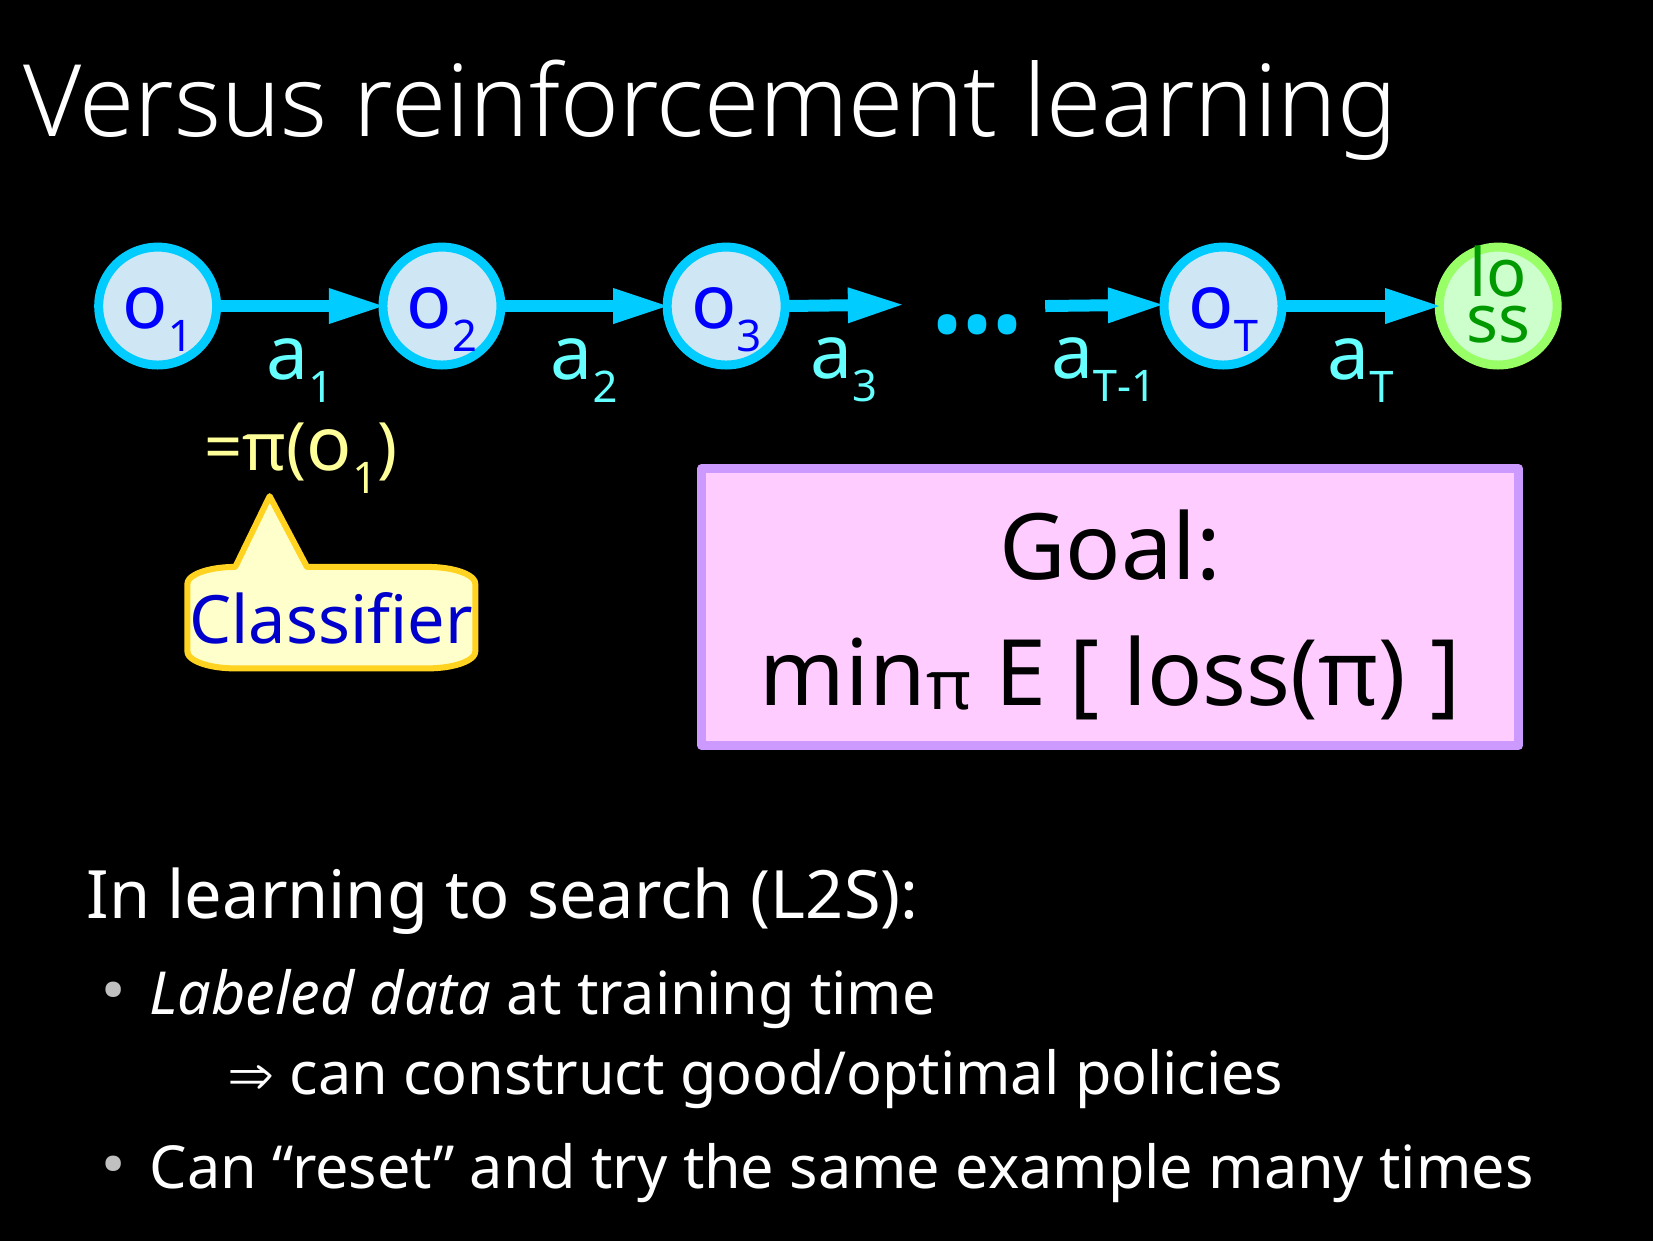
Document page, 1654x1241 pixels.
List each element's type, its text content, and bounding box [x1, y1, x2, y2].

text_box o1 [98, 247, 217, 366]
text_box Goal: minπ E [ loss(π) ] [701, 468, 1519, 746]
text_box o2 [383, 247, 501, 366]
text_box Classifier [187, 496, 476, 669]
text_box … [929, 170, 1026, 352]
title Versus reinforcement learning [23, 25, 1630, 171]
text_box =π(o1) [201, 387, 402, 509]
text_box o3 [667, 247, 785, 366]
list In learning to search (L2S): Labeled data at training time Þ can construct good/optimal policies Can “reset” and try the same example many times [23, 198, 1630, 1215]
text_box oT [1164, 247, 1282, 366]
text_box lo ss [1439, 247, 1558, 366]
